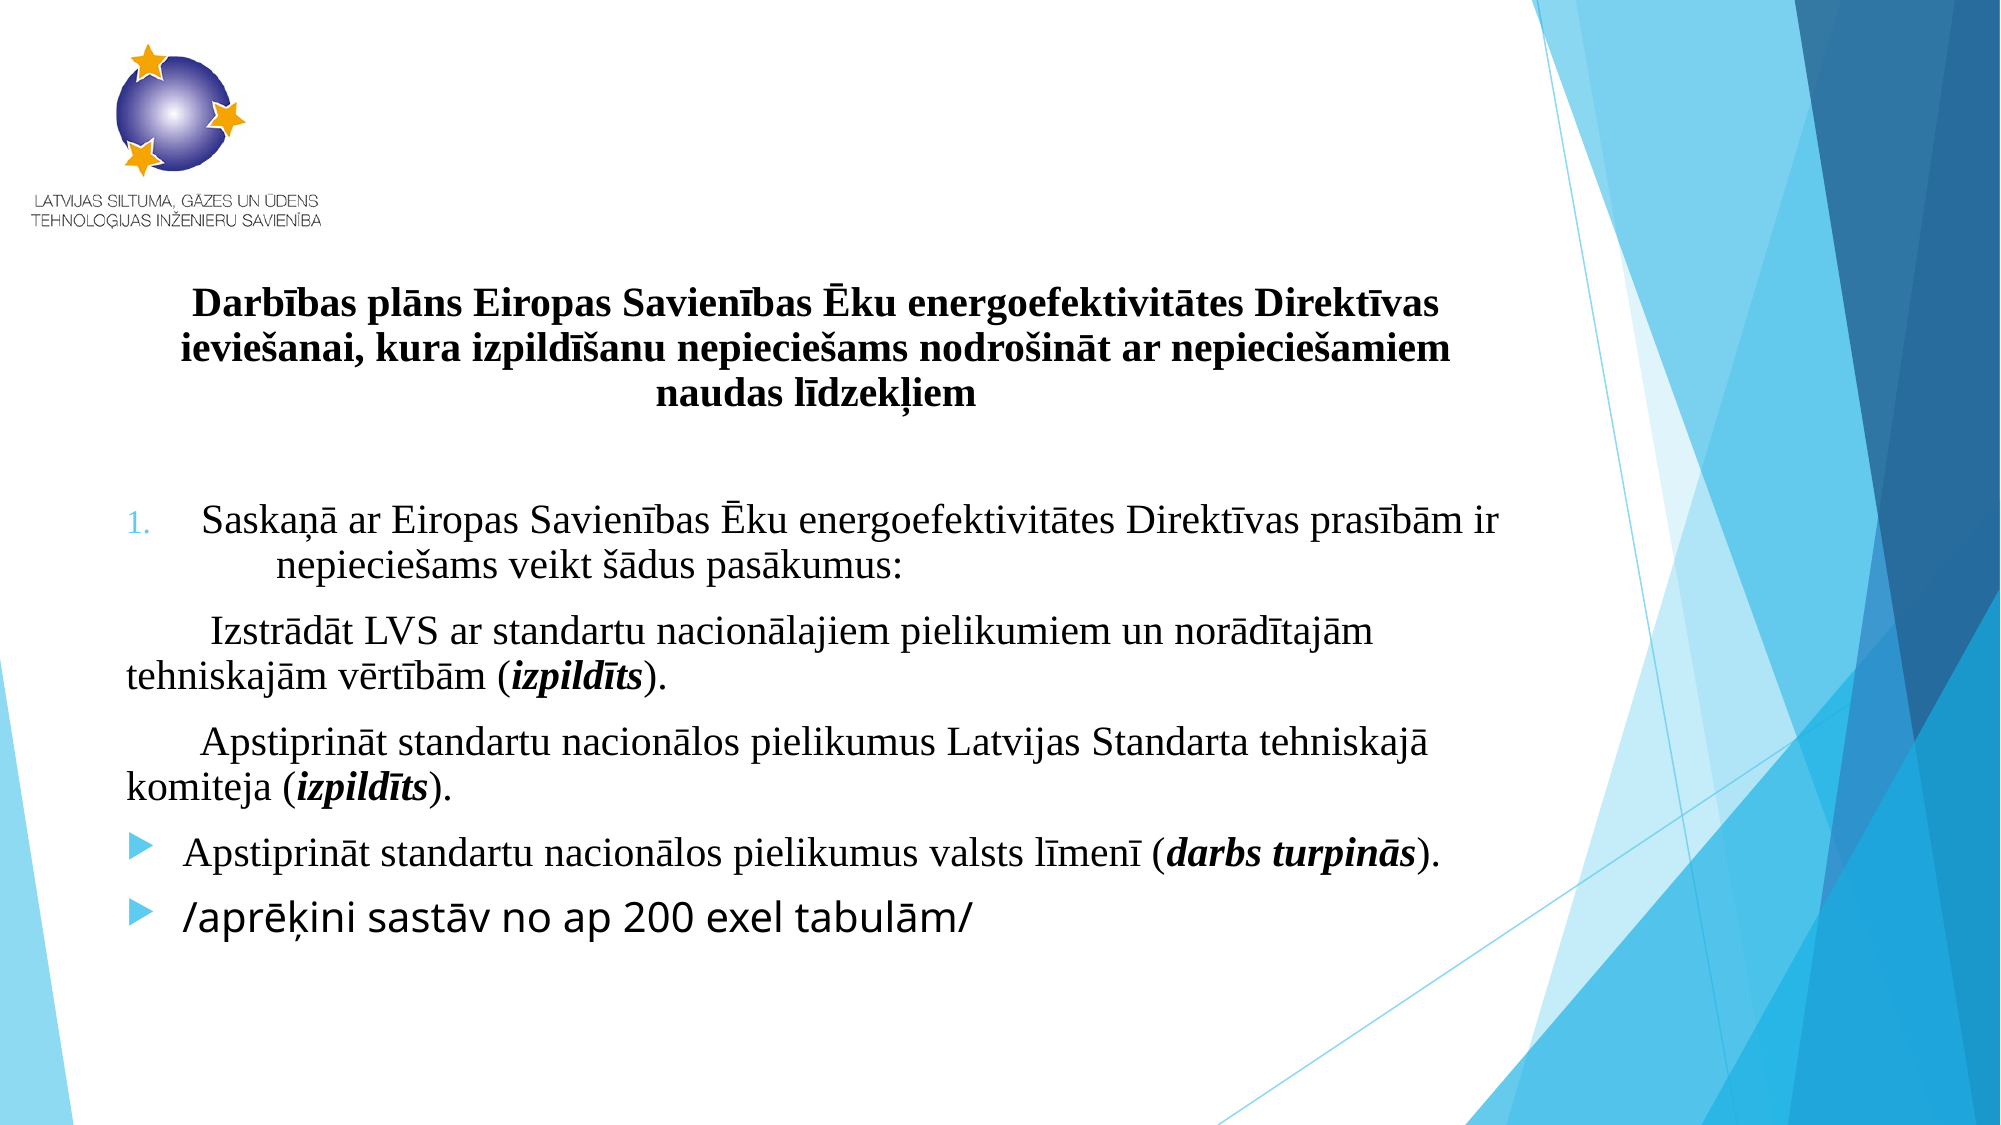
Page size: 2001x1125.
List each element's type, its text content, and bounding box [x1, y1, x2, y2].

list Darbības plāns Eiropas Savienības Ēku energoefektivitātes Direktīvas ieviešanai, kura izpildīšanu nepieciešams nodrošināt ar nepieciešamiem naudas līdzekļiem Saskaņā ar Eiropas Savienības Ēku energoefektivitātes Direktīvas prasībām ir nepieciešams veikt šādus pasākumus: Izstrādāt LVS ar standartu nacionālajiem pielikumiem un norādītajām tehniskajām vērtībām (izpildīts). Apstiprināt standartu nacionālos pielikumus Latvijas Standarta tehniskajā komiteja (izpildīts). Apstiprināt standartu nacionālos pielikumus valsts līmenī (darbs turpinās). /aprēķini sastāv no ap 200 exel tabulām/ [111, 272, 1522, 992]
picture [31, 39, 321, 229]
